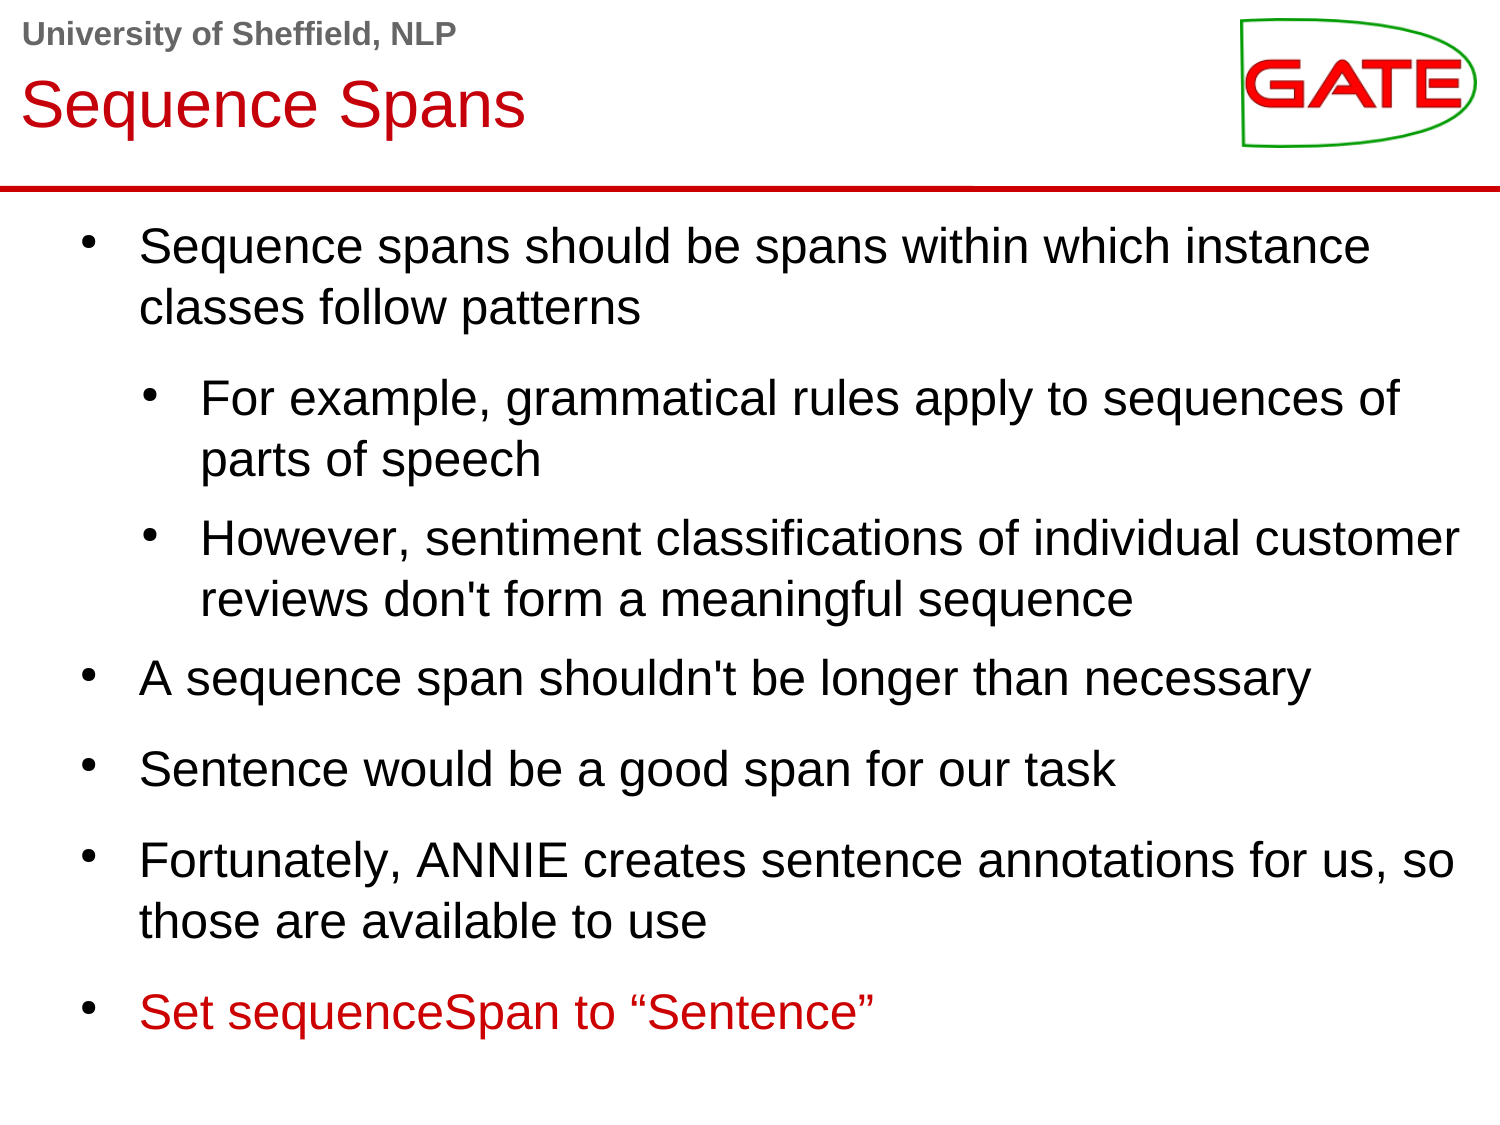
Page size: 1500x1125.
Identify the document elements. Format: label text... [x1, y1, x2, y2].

list Sequence spans should be spans within which instance classes follow patterns For example, grammatical rules apply to sequences of parts of speech However, sentiment classifications of individual customer reviews don't form a meaningful sequence A sequence span shouldn't be longer than necessary Sentence would be a good span for our task Fortunately, ANNIE creates sentence annotations for us, so those are available to use Set sequenceSpan to “Sentence” [23, 212, 1477, 1063]
picture [1240, 18, 1477, 148]
title Sequence Spans [20, 45, 1240, 166]
